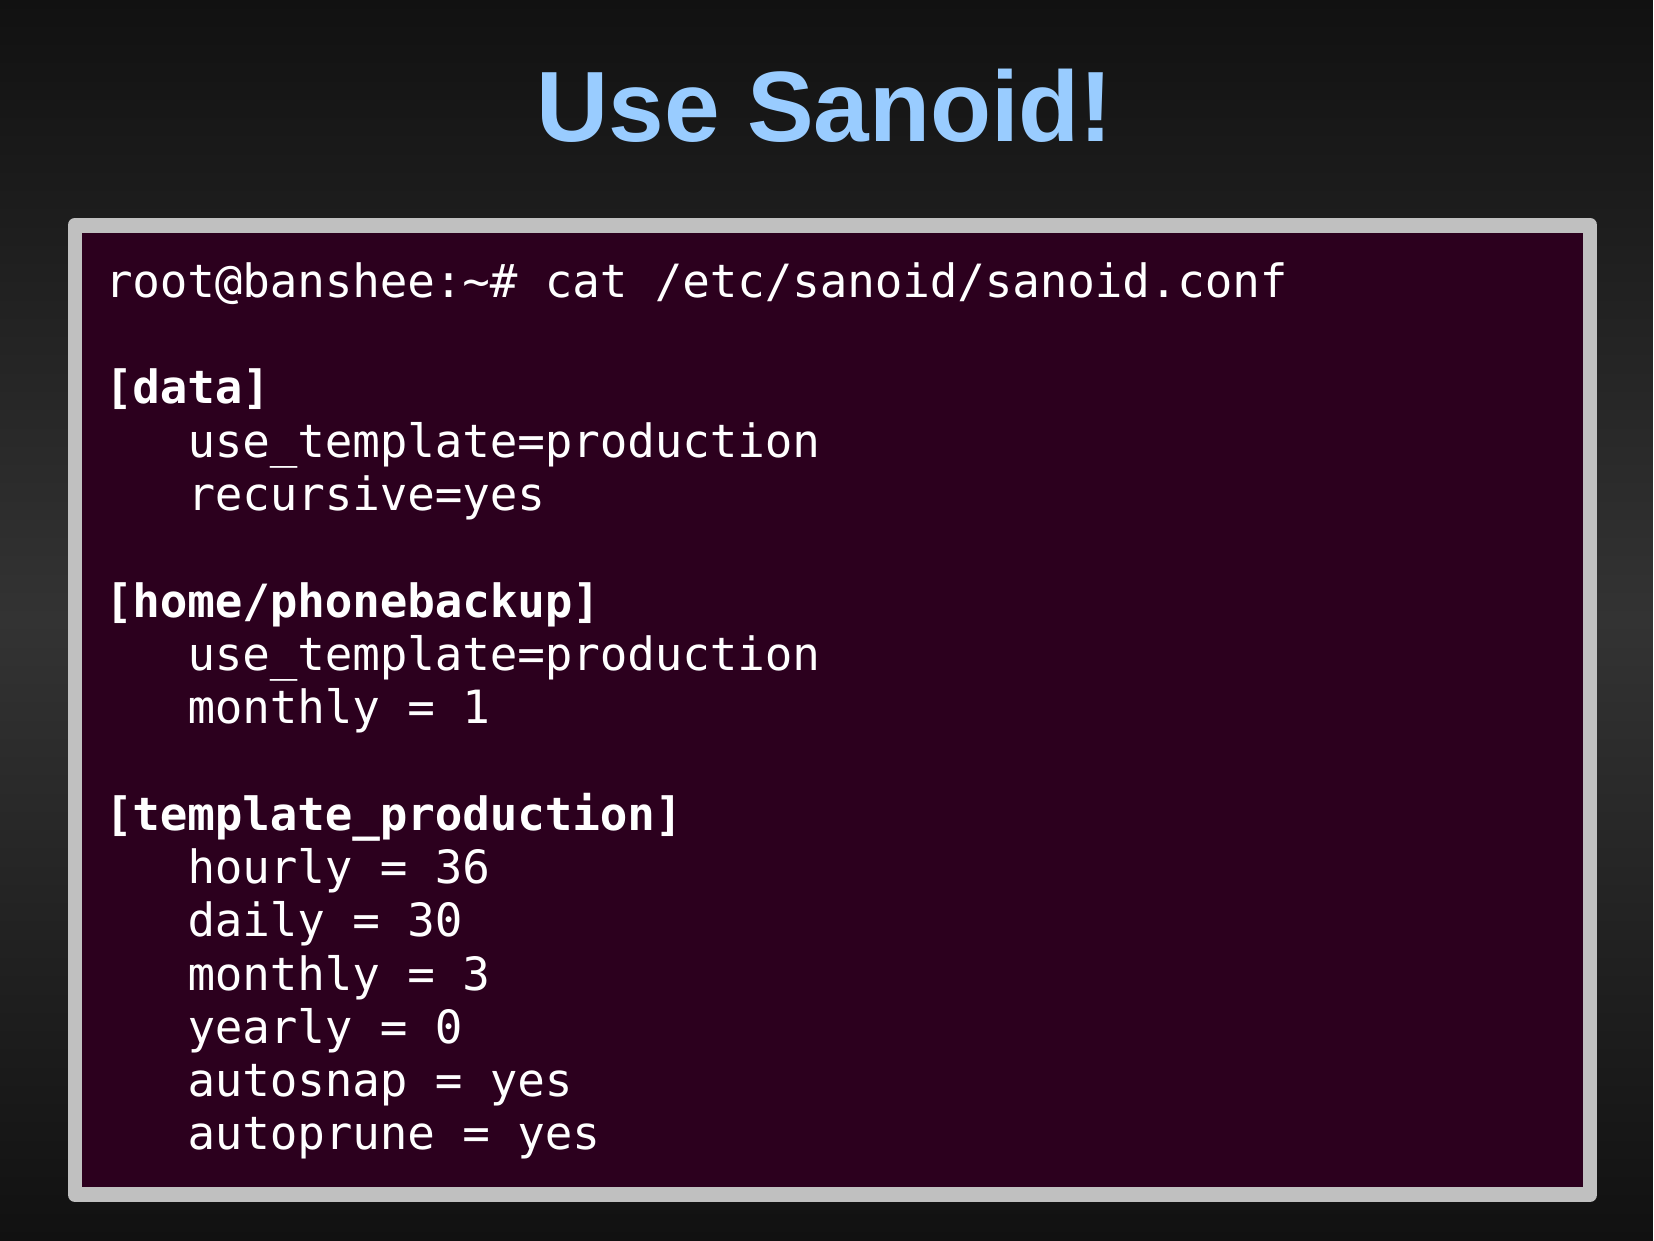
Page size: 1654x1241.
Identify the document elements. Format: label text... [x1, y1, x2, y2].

title Use Sanoid! [0, 2, 1651, 211]
list root@banshee:~# cat /etc/sanoid/sanoid.conf [data] use_template=production recursive=yes [home/phonebackup] use_template=production monthly = 1 [template_production] hourly = 36 daily = 30 monthly = 3 yearly = 0 autosnap = yes autoprune = yes [75, 225, 1591, 1195]
